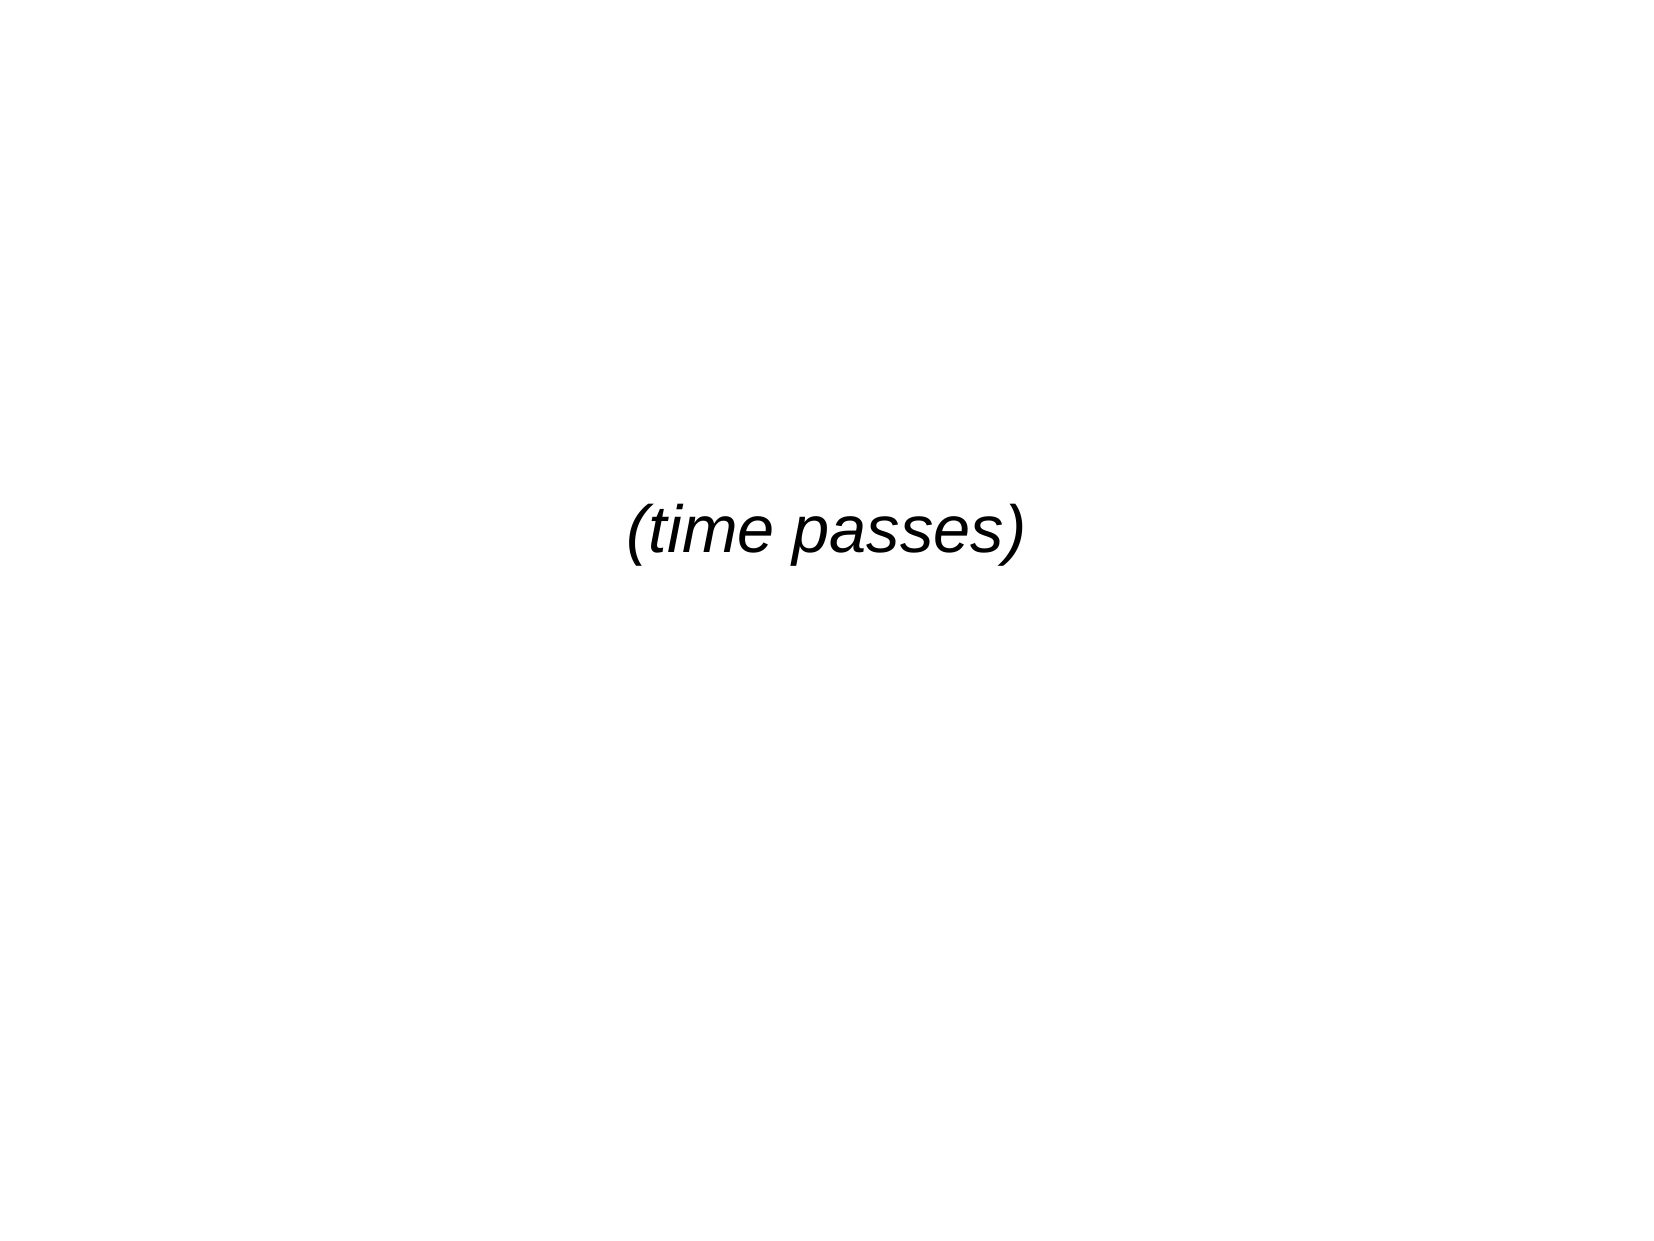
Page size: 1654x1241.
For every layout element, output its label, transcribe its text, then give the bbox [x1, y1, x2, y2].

subtitle (time passes) [82, 49, 1571, 1010]
